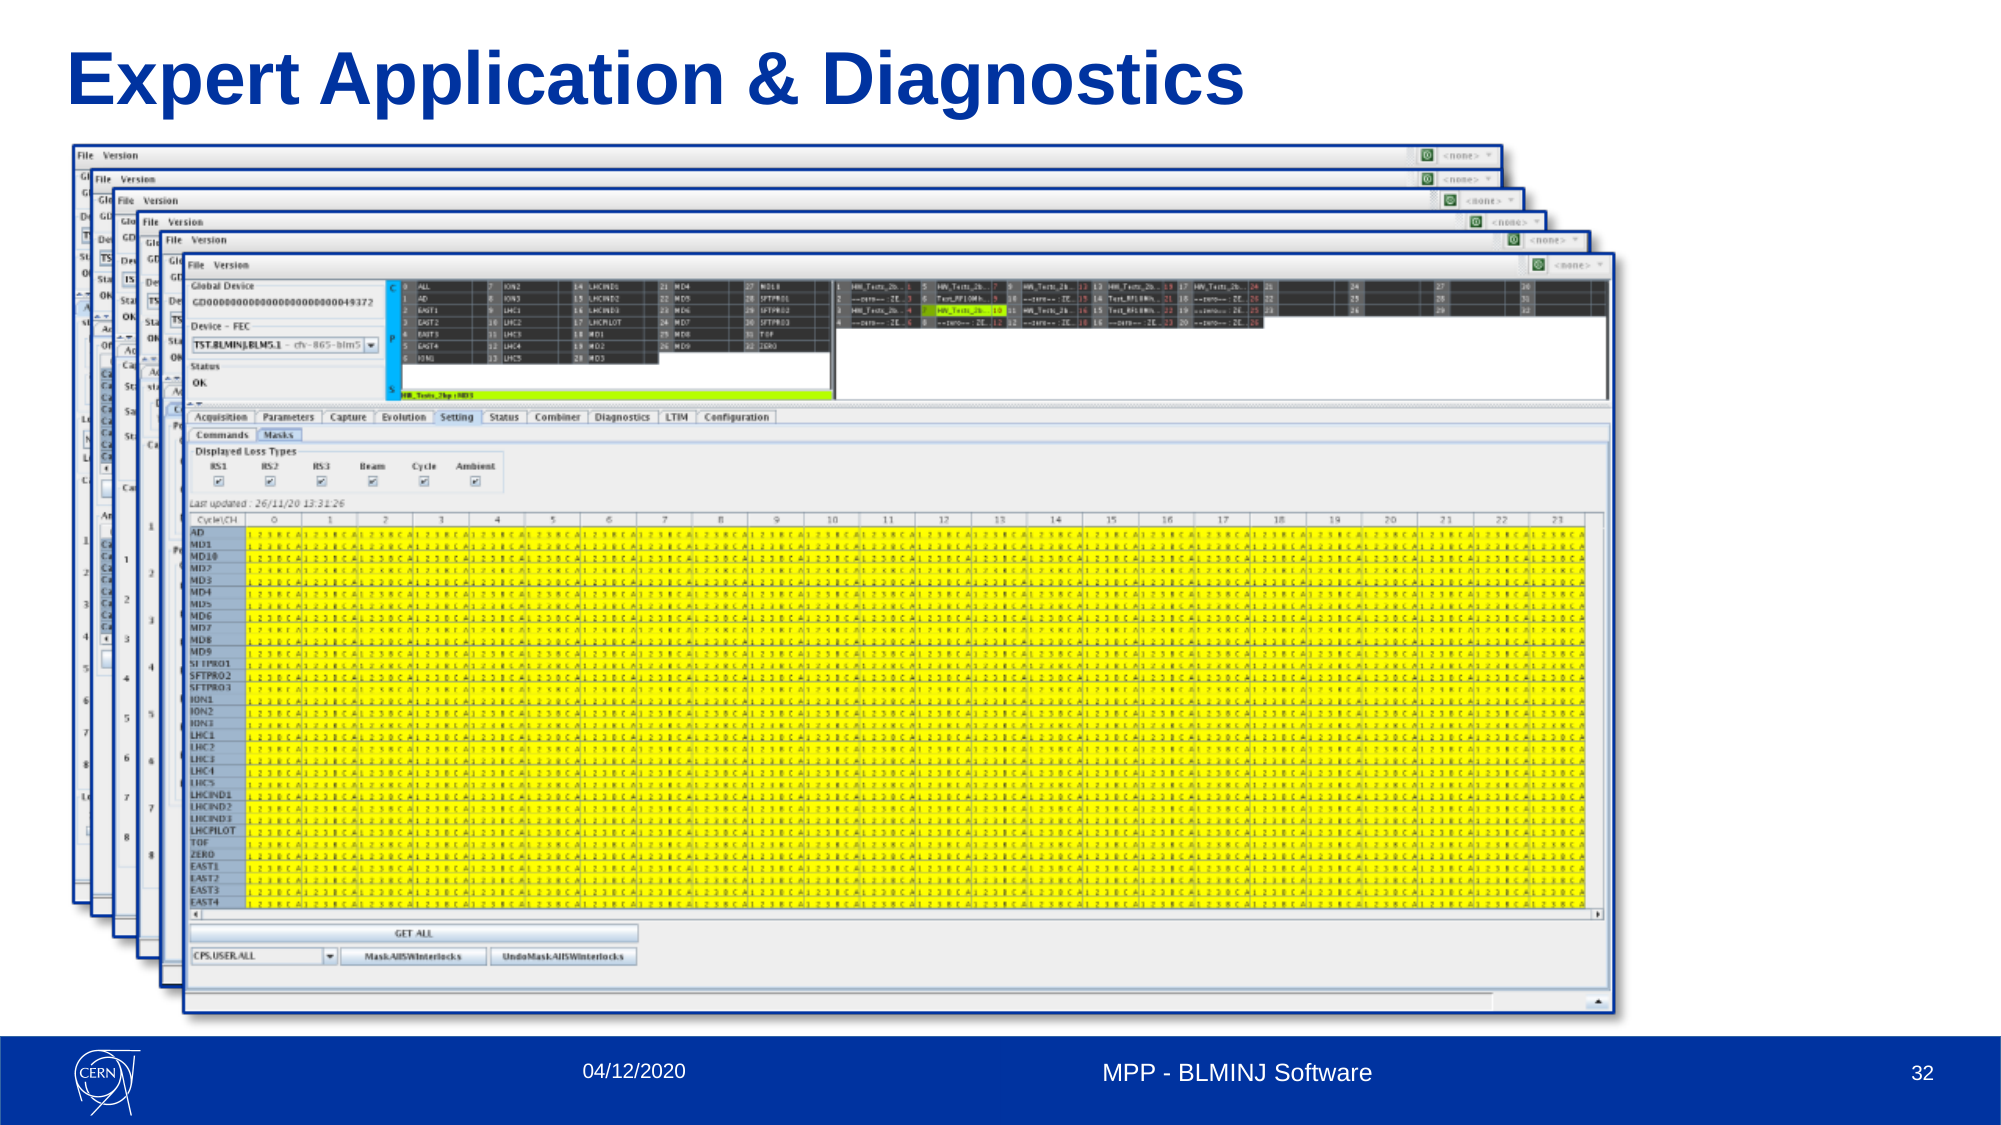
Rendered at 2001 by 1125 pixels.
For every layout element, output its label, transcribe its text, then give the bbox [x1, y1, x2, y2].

title Expert Application & Diagnostics [66, 44, 1934, 135]
slide_number 32 [1822, 1042, 1935, 1103]
picture [1, 1037, 2000, 1125]
footer MPP - BLMINJ Software [698, 1042, 1777, 1103]
picture [66, 138, 1636, 1035]
slide_number 04/12/2020 [571, 1041, 686, 1102]
